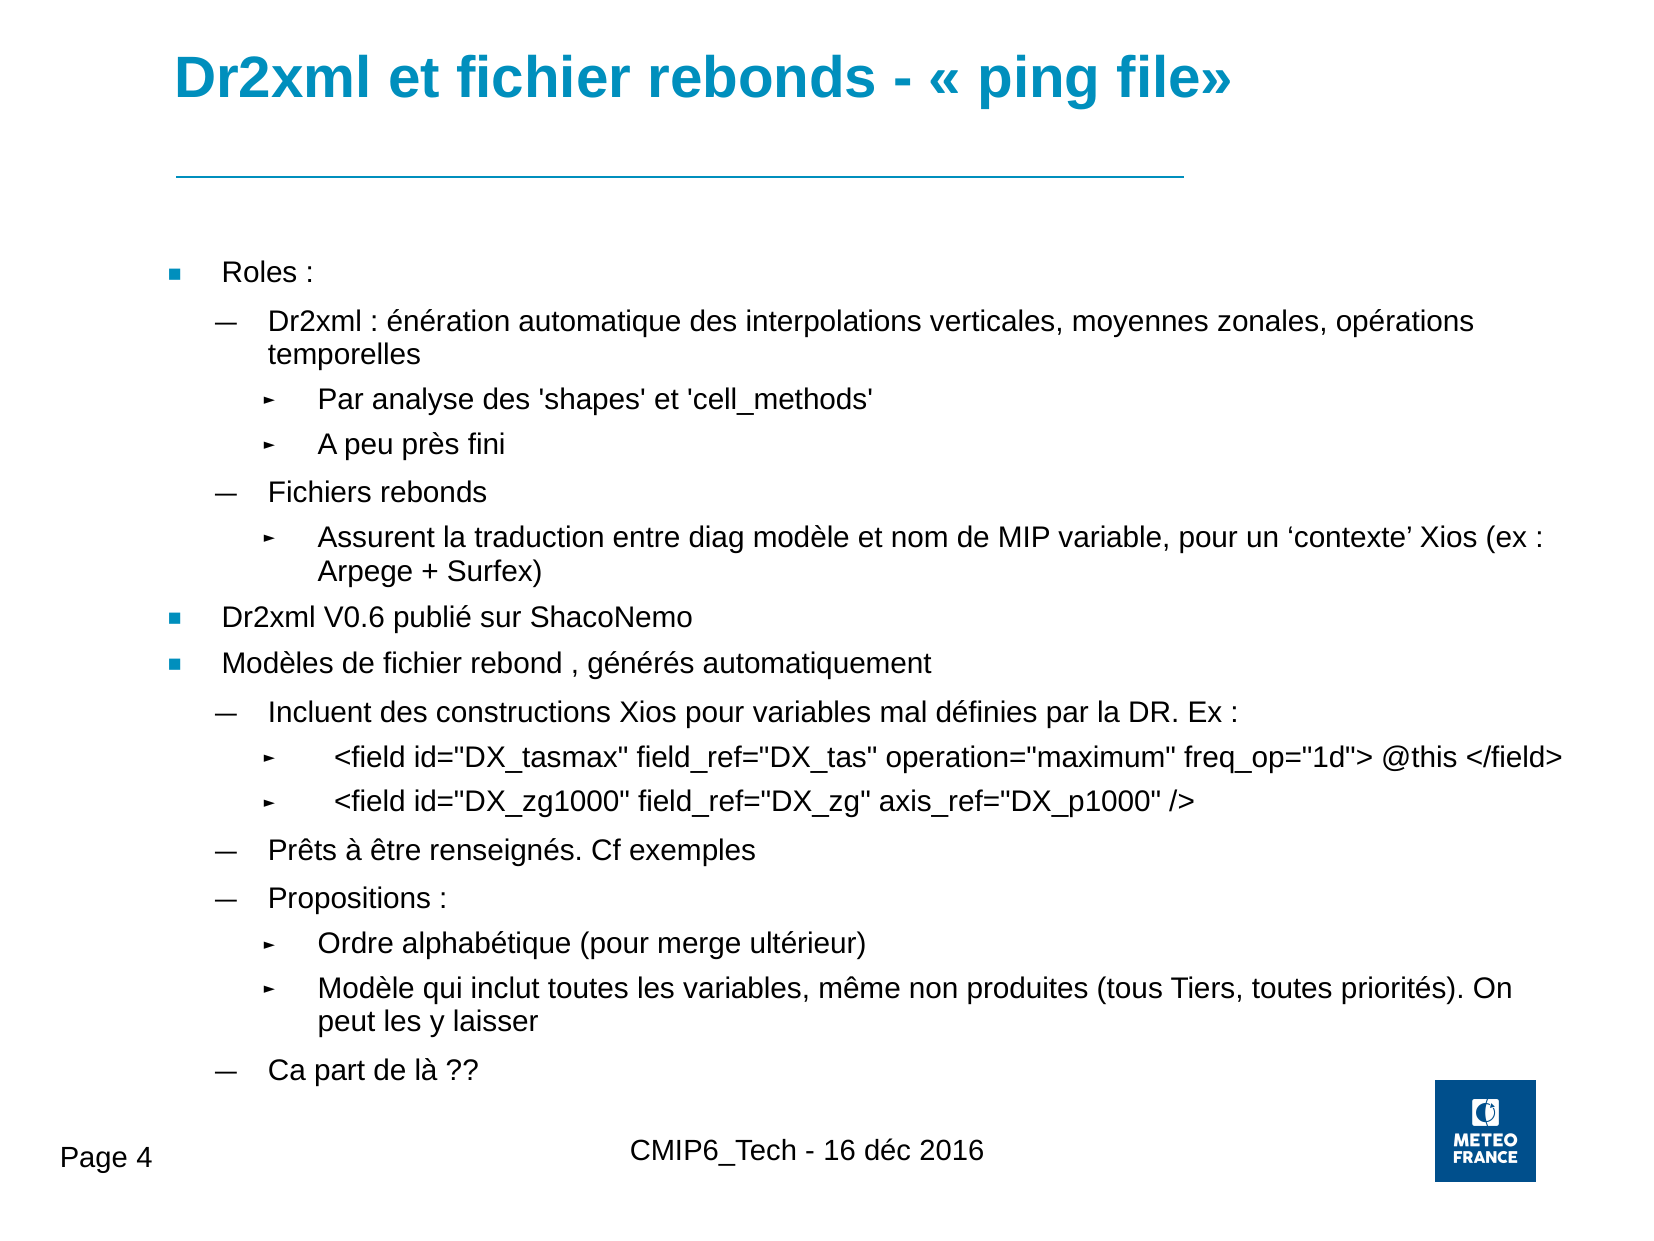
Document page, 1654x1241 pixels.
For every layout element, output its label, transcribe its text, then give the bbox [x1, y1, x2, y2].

title Dr2xml et fichier rebonds - « ping file» [174, 0, 1654, 156]
list Roles : Dr2xml : énération automatique des interpolations verticales, moyennes zonales, opérations temporelles Par analyse des 'shapes' et 'cell_methods' A peu près fini Fichiers rebonds Assurent la traduction entre diag modèle et nom de MIP variable, pour un ‘contexte’ Xios (ex : Arpege + Surfex) Dr2xml V0.6 publié sur ShacoNemo Modèles de fichier rebond , générés automatiquement Incluent des constructions Xios pour variables mal définies par la DR. Ex : <field id="DX_tasmax" field_ref="DX_tas" operation="maximum" freq_op="1d"> @this </field> <field id="DX_zg1000" field_ref="DX_zg" axis_ref="DX_p1000" /> Prêts à être renseignés. Cf exemples Propositions : Ordre alphabétique (pour merge ultérieur) Modèle qui inclut toutes les variables, même non produites (tous Tiers, toutes priorités). On peut les y laisser Ca part de là ?? [156, 256, 1571, 1134]
picture [1435, 1134, 1536, 1182]
